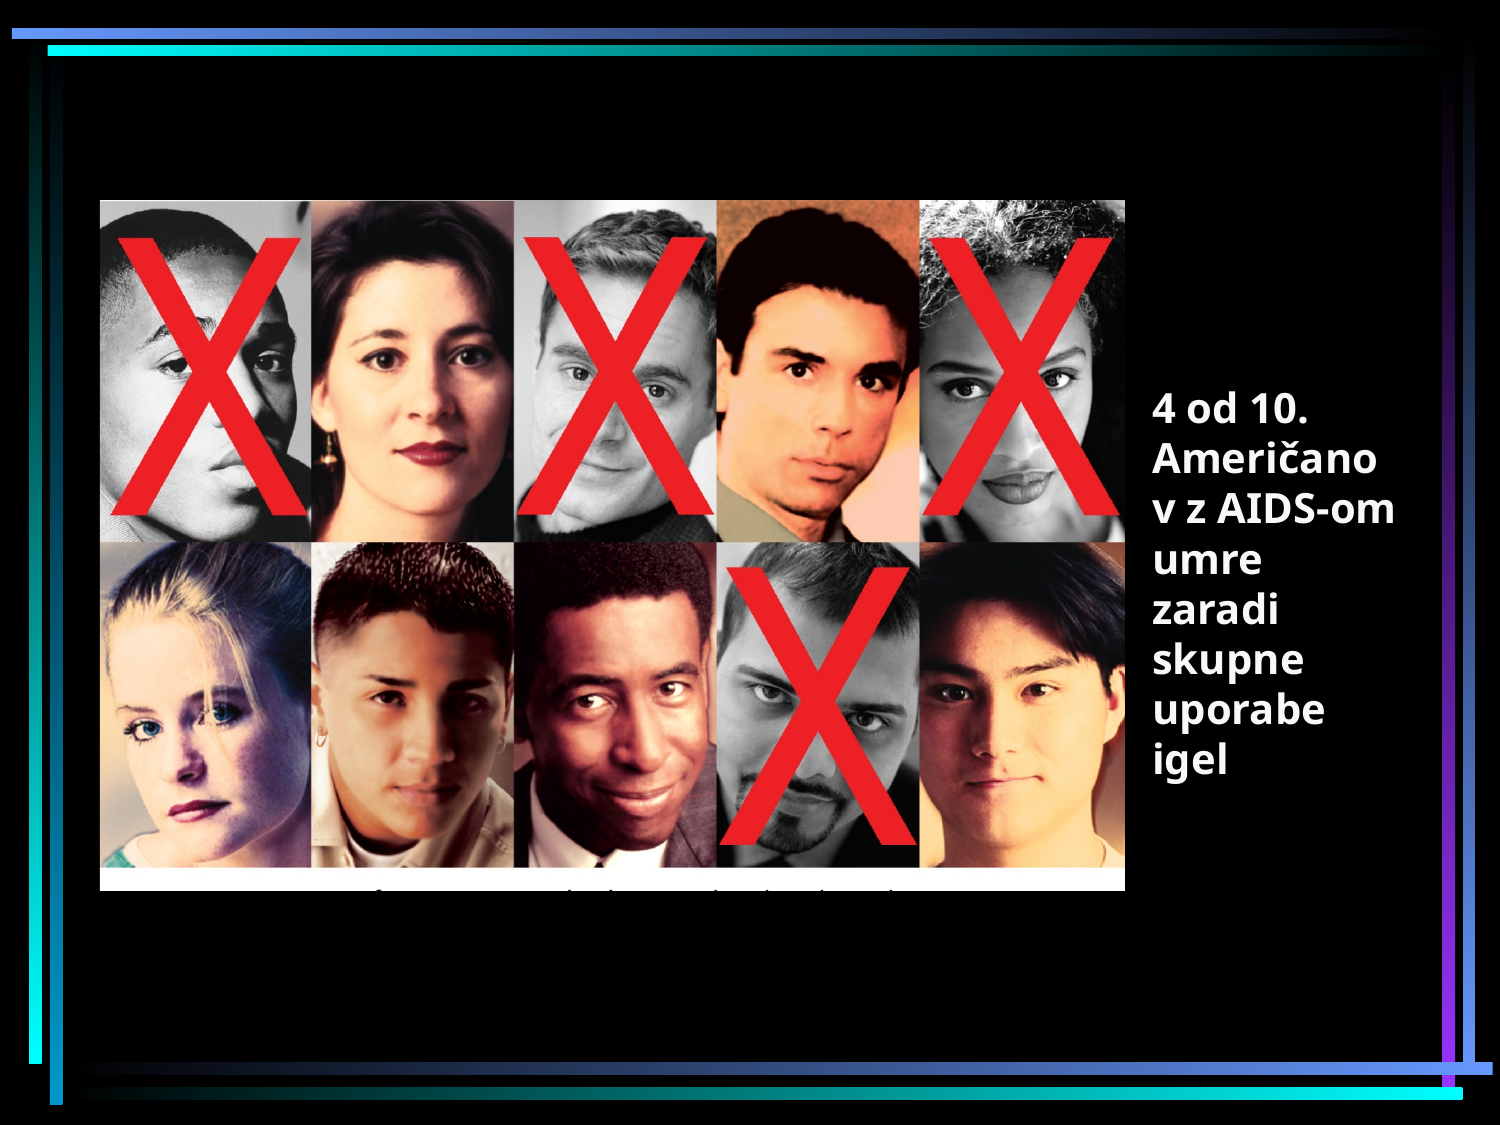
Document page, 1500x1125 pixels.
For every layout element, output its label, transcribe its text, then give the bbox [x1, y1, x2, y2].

picture [99, 200, 1125, 891]
text_box 4 od 10. Američanov z AIDS-om umre zaradi skupne uporabe igel [1137, 374, 1413, 790]
